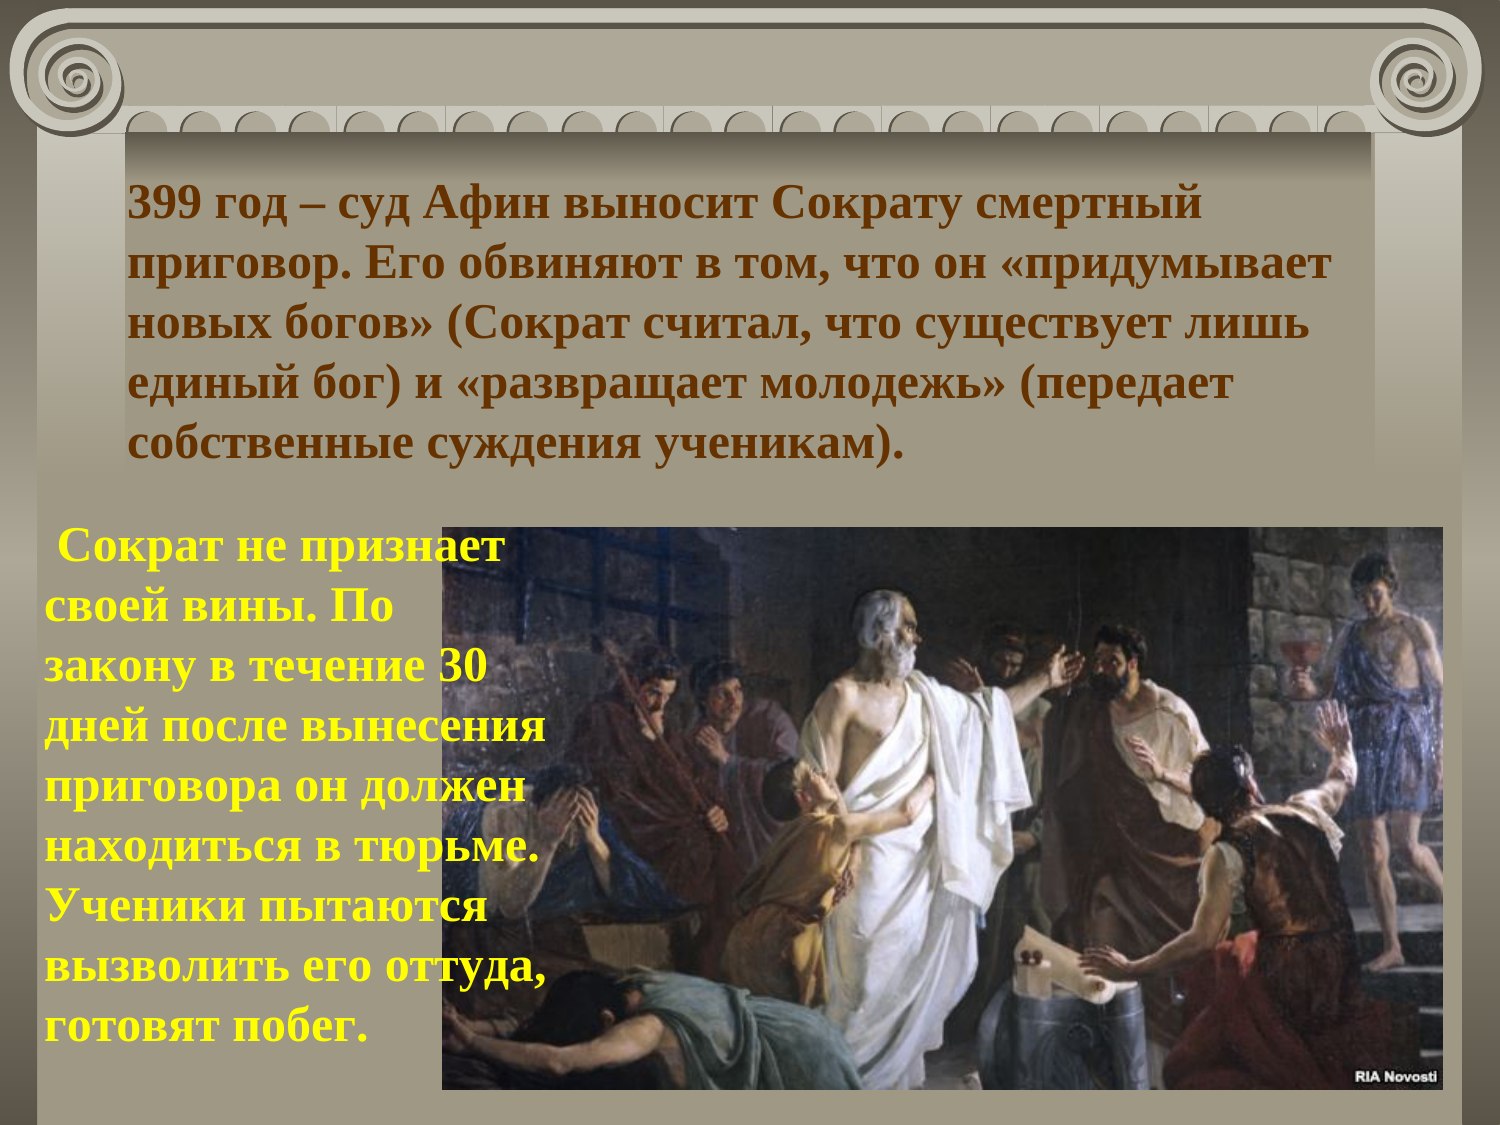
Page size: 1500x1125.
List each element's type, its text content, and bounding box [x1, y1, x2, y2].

text_box 399 год – суд Афин выносит Сократу смертный приговор. Его обвиняют в том, что он «придумывает новых богов» (Сократ считал, что существует лишь единый бог) и «развращает молодежь» (передает собственные суждения ученикам). [112, 160, 1388, 477]
text_box Сократ не признает своей вины. По закону в течение 30 дней после вынесения приговора он должен находиться в тюрьме. Ученики пытаются вызволить его оттуда, готовят побег. [29, 503, 573, 1059]
picture [442, 527, 1443, 1090]
